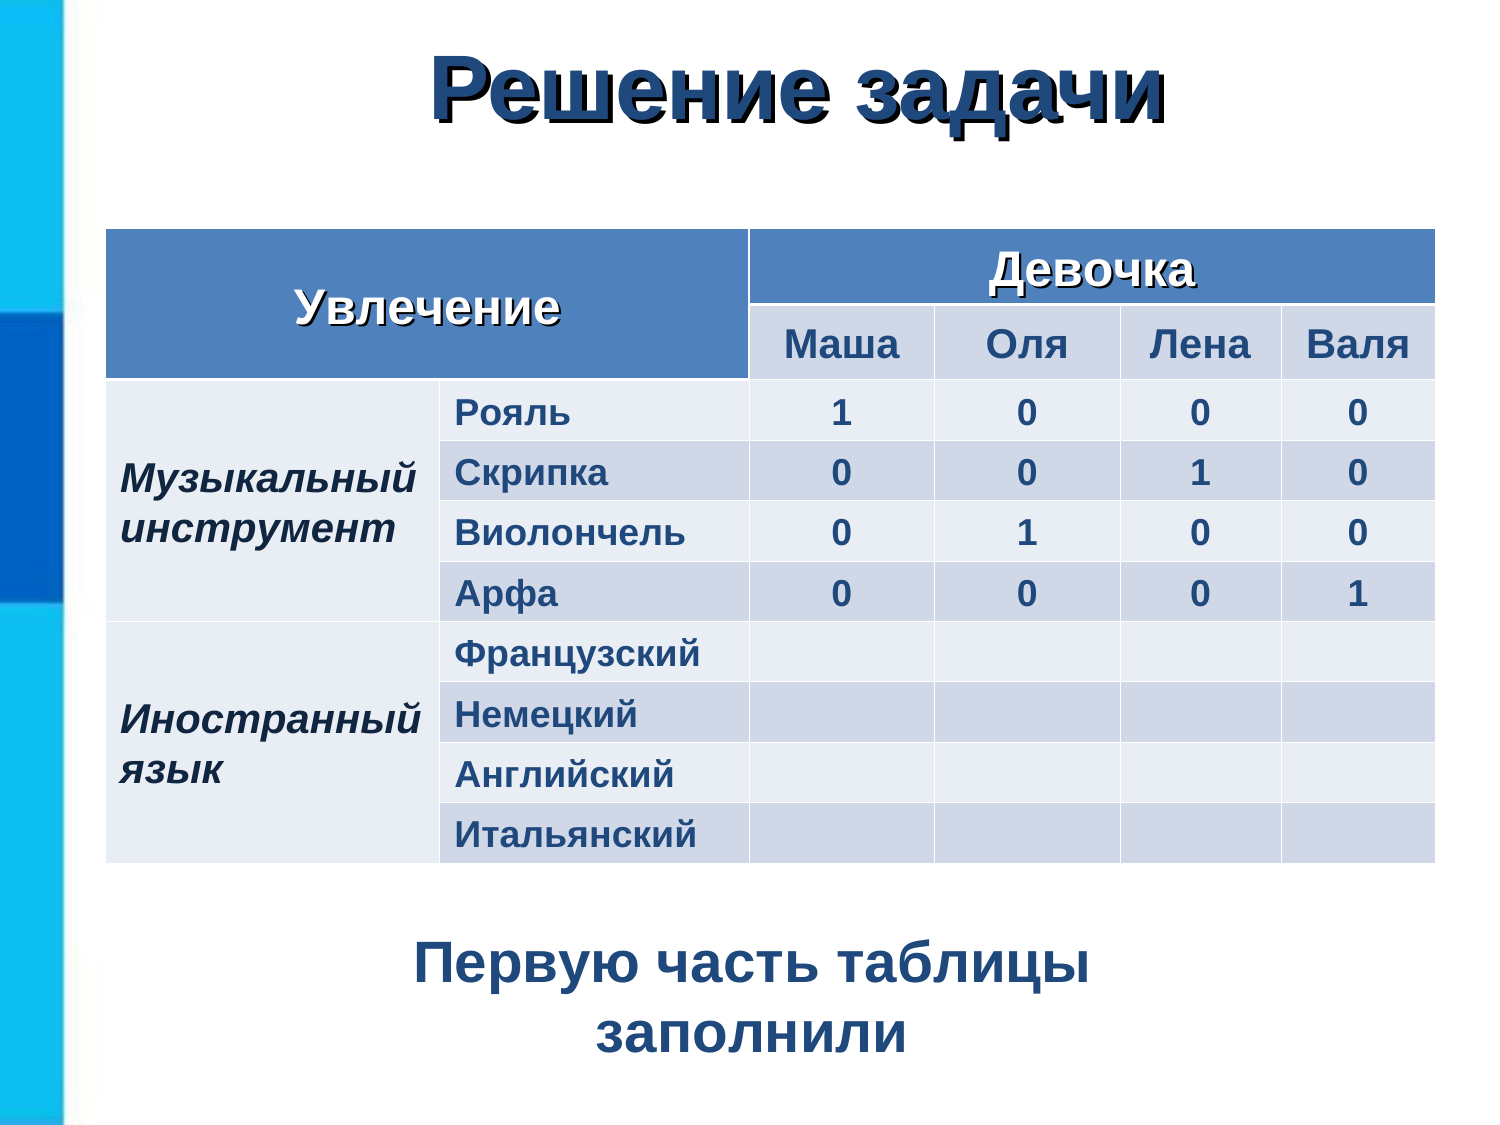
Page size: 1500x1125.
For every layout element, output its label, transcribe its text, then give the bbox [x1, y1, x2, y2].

table_cell [1121, 743, 1281, 802]
picture [0, 0, 1500, 1125]
table_cell [1121, 682, 1281, 742]
table_cell Арфа [440, 562, 749, 621]
table_cell Валя [1282, 306, 1435, 379]
table_cell [1282, 803, 1435, 863]
table_cell [750, 803, 934, 863]
table_cell Оля [935, 306, 1120, 379]
table_cell Виолончель [440, 501, 749, 561]
table_cell [935, 622, 1120, 681]
table_cell [1282, 682, 1435, 742]
table_cell Музыкальный инструмент [106, 381, 439, 621]
table_cell Иностранный язык [106, 622, 439, 863]
table_cell [935, 682, 1120, 742]
table_cell 0 [935, 380, 1120, 440]
table_cell Скрипка [440, 441, 749, 500]
table_cell [1121, 622, 1281, 681]
table_cell 0 [1282, 501, 1435, 561]
table_cell [750, 622, 934, 681]
table_cell [935, 743, 1120, 802]
table_cell [1121, 803, 1281, 863]
table_cell Маша [750, 306, 934, 379]
text_box Первую часть таблицы заполнили [309, 916, 1196, 1073]
table_cell 0 [750, 501, 934, 561]
table_cell [750, 743, 934, 802]
table_cell 0 [1121, 562, 1281, 621]
table_cell 0 [935, 441, 1120, 500]
table_cell [1282, 743, 1435, 802]
table_cell 1 [1282, 562, 1435, 621]
table_cell Французский [440, 622, 749, 681]
table_cell 1 [935, 501, 1120, 561]
table_header Девочка [750, 229, 1435, 303]
table_cell Английский [440, 743, 749, 802]
table_header Увлечение [106, 229, 748, 378]
table_cell Лена [1121, 306, 1281, 379]
table_cell 1 [750, 380, 934, 440]
table_cell 1 [1121, 441, 1281, 500]
table_cell 0 [750, 441, 934, 500]
table_cell 0 [1282, 380, 1435, 440]
table_cell [750, 682, 934, 742]
table_cell 0 [935, 562, 1120, 621]
table_cell 0 [750, 562, 934, 621]
title Решение задачи [171, 30, 1425, 135]
table_cell 0 [1282, 441, 1435, 500]
table_cell Рояль [440, 381, 749, 440]
table_cell [935, 803, 1120, 863]
table_cell [1282, 622, 1435, 681]
table_cell 0 [1121, 380, 1281, 440]
table_cell Немецкий [440, 682, 749, 742]
table_cell 0 [1121, 501, 1281, 561]
table_cell Итальянский [440, 803, 749, 863]
